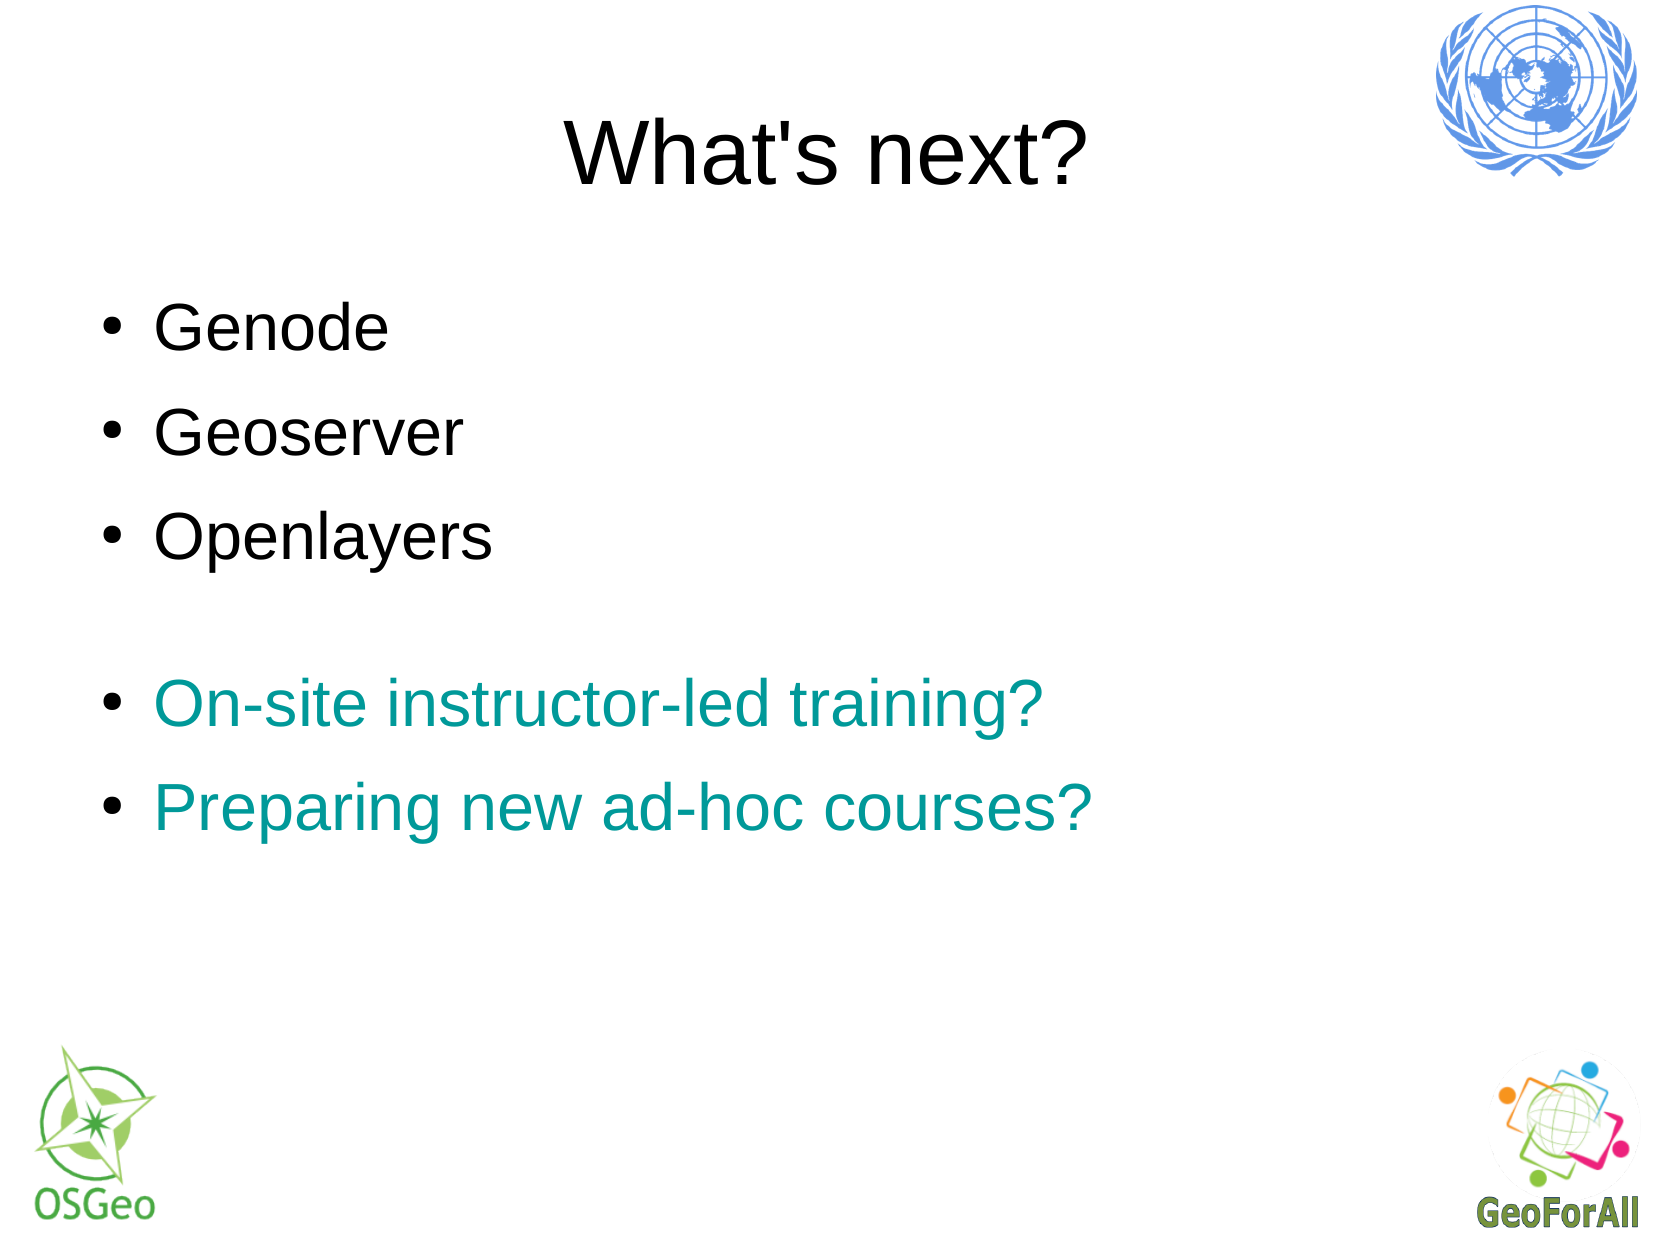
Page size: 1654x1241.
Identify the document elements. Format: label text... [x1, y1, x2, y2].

picture [1437, 1048, 1654, 1241]
picture [1416, 5, 1654, 180]
picture [6, 1043, 184, 1221]
list On-site instructor-led training? Preparing new ad-hoc courses? [82, 665, 1571, 1009]
title What's next? [82, 49, 1571, 257]
list Genode Geoserver Openlayers [82, 290, 1571, 634]
